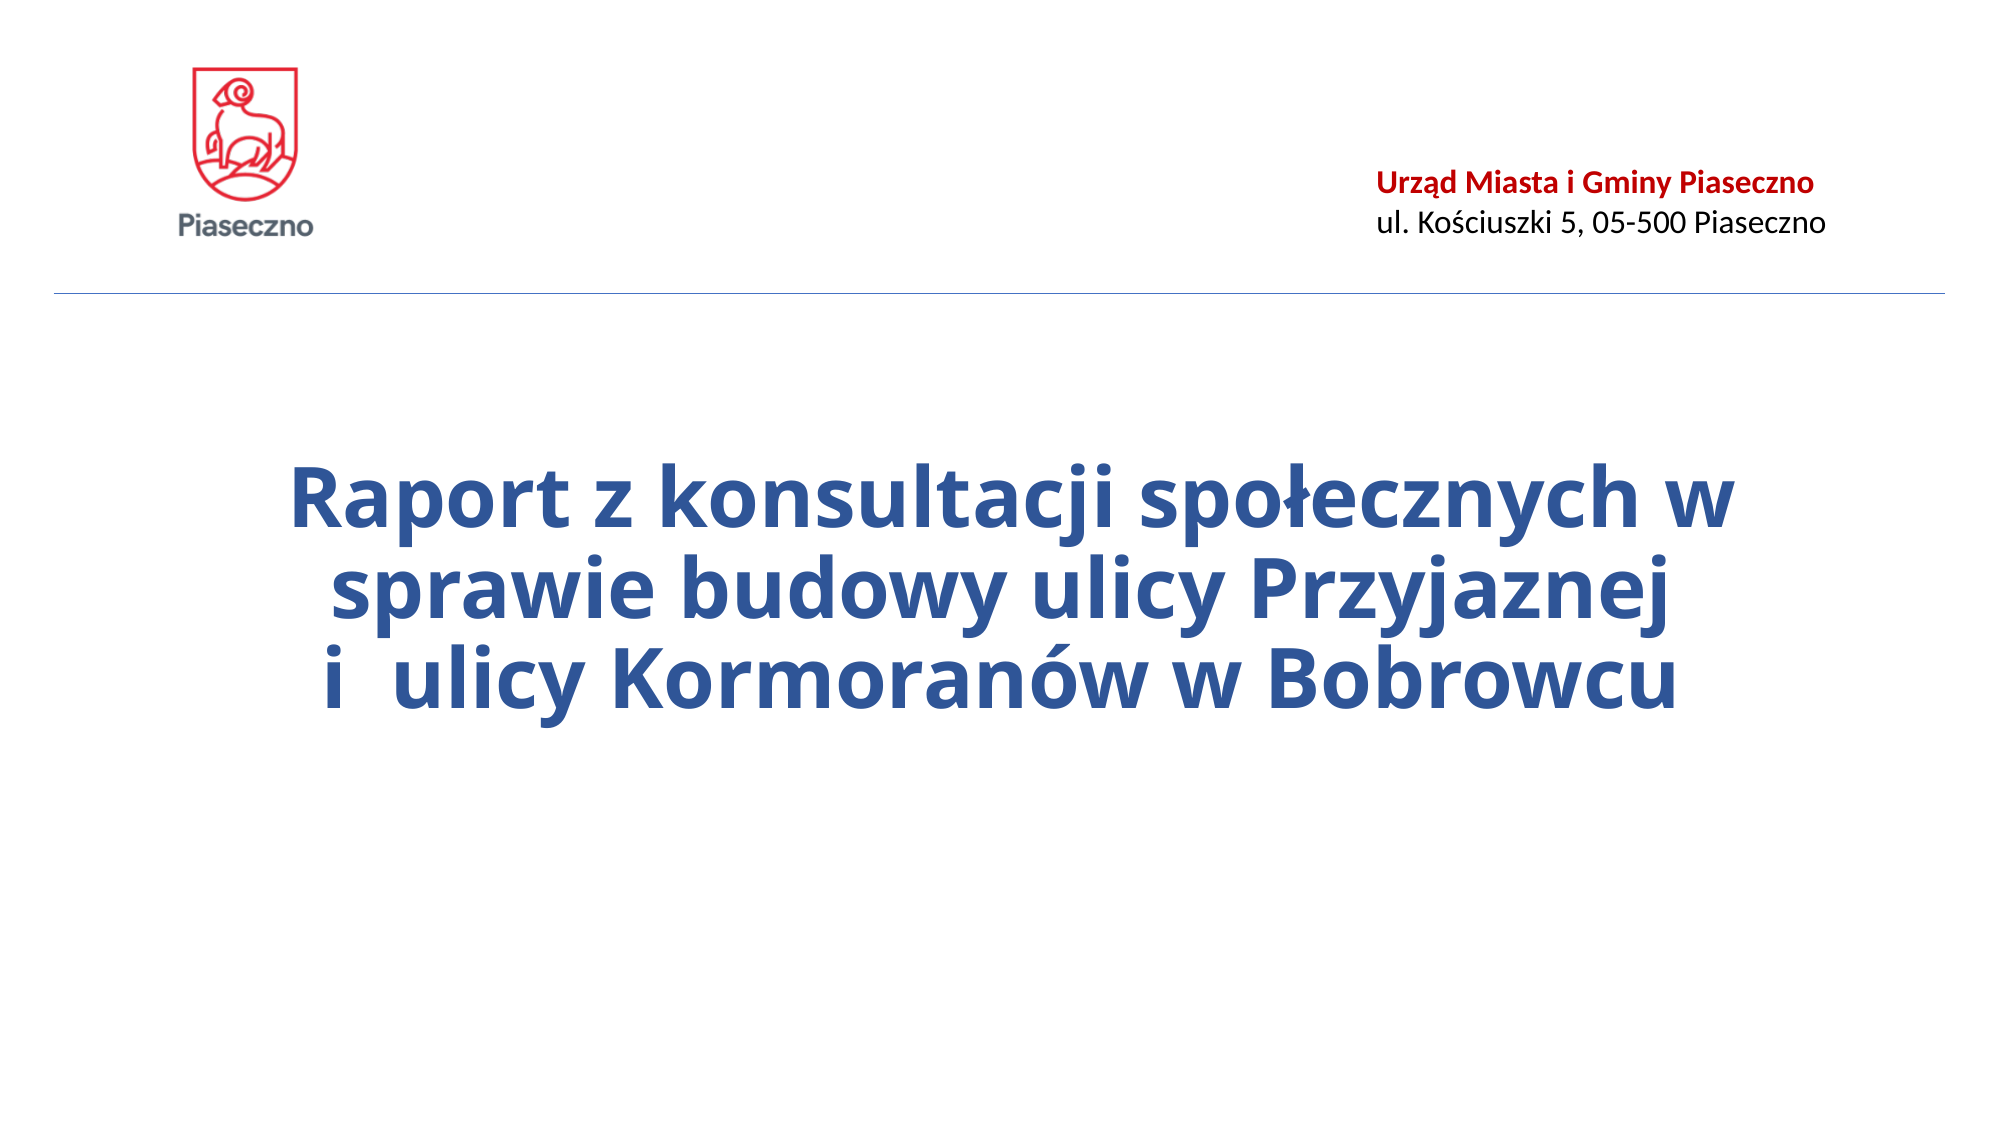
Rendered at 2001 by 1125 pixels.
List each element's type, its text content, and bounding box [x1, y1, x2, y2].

title Raport z konsultacji społecznych w sprawie budowy ulicy Przyjaznej i ulicy Kormoranów w Bobrowcu [262, 342, 1763, 734]
text_box Urząd Miasta i Gminy Piaseczno ul. Kościuszki 5, 05-500 Piaseczno [1361, 152, 1932, 292]
picture [177, 65, 315, 240]
